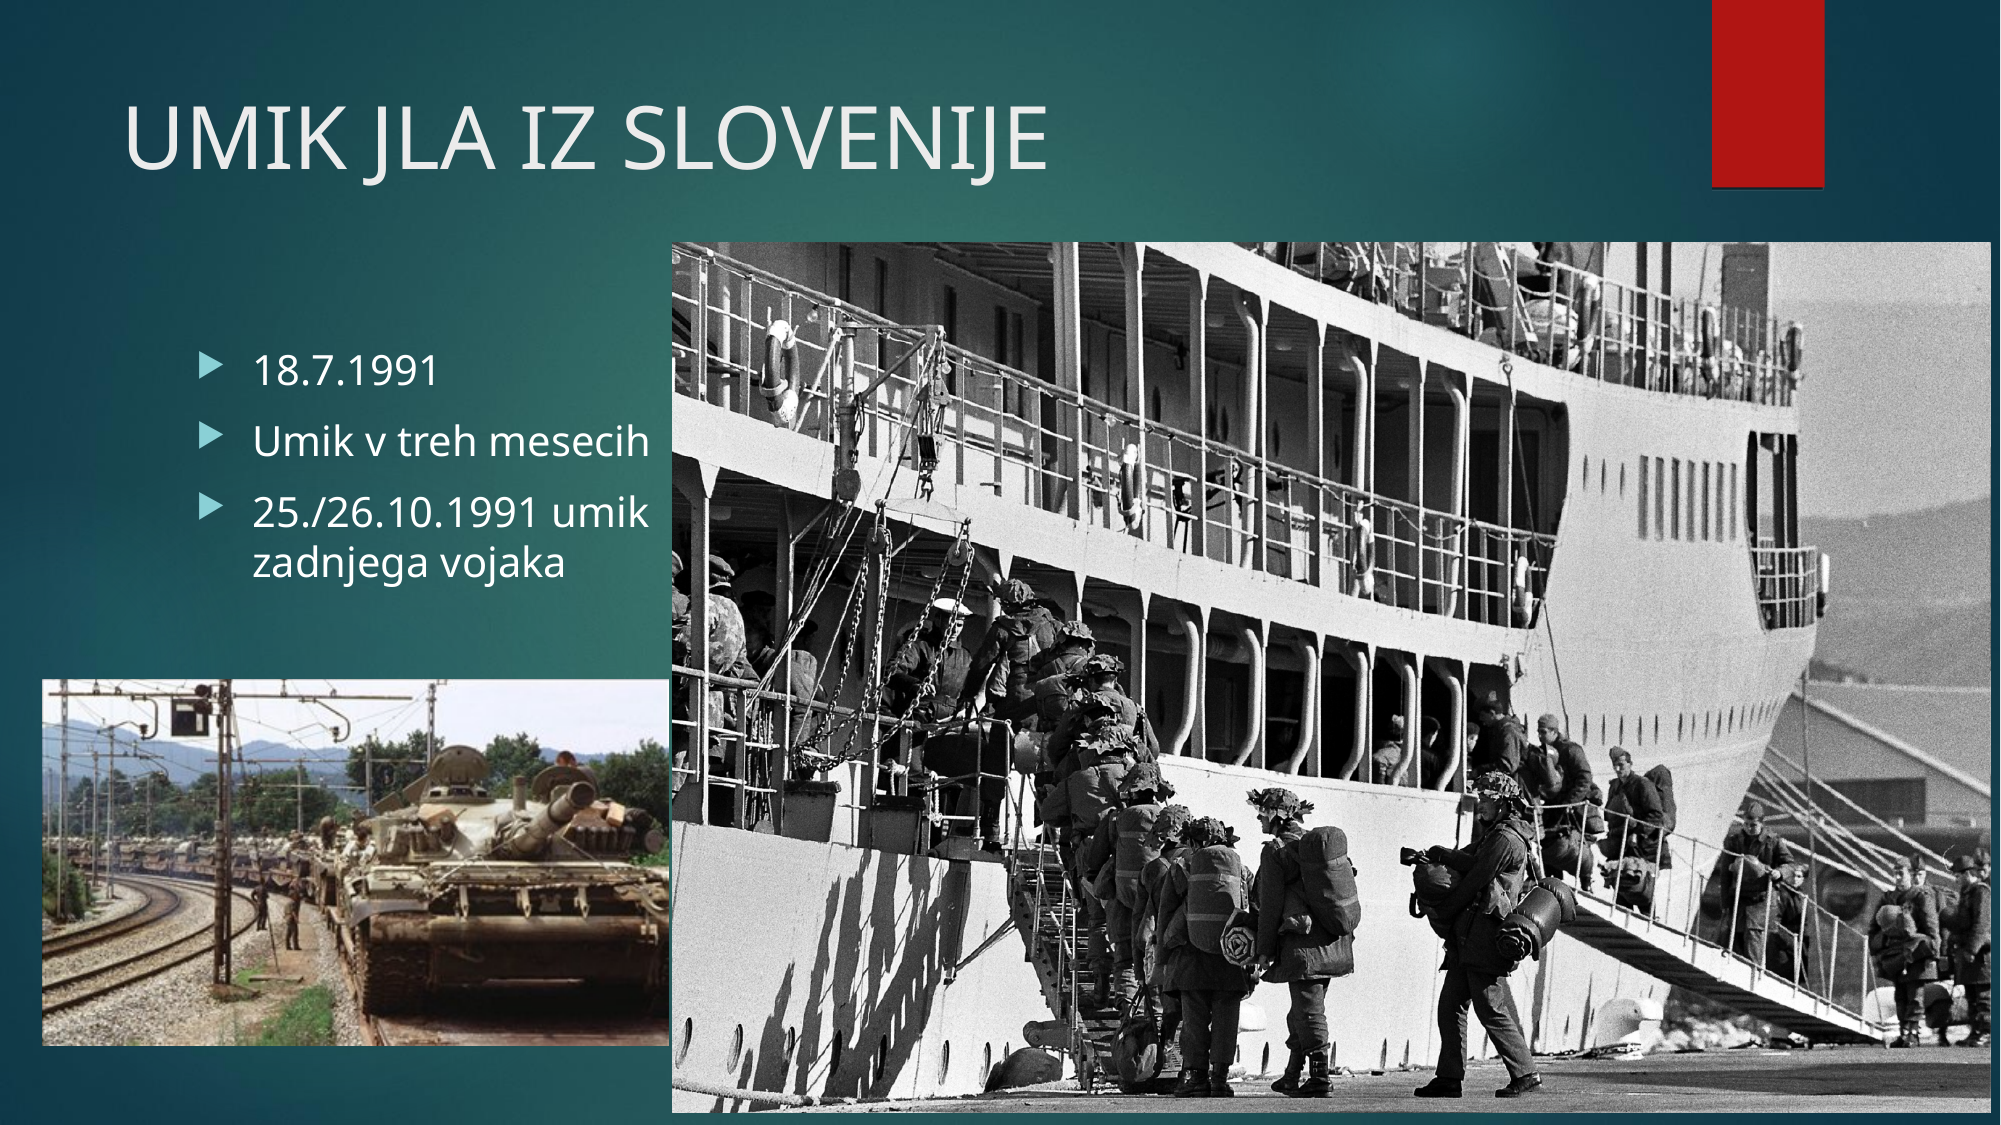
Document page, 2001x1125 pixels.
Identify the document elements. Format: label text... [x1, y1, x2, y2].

title UMIK JLA IZ SLOVENIJE [106, 74, 1649, 304]
picture [0, 0, 2001, 1125]
list 18.7.1991 Umik v treh mesecih 25./26.10.1991 umik zadnjega vojaka [181, 336, 672, 1025]
